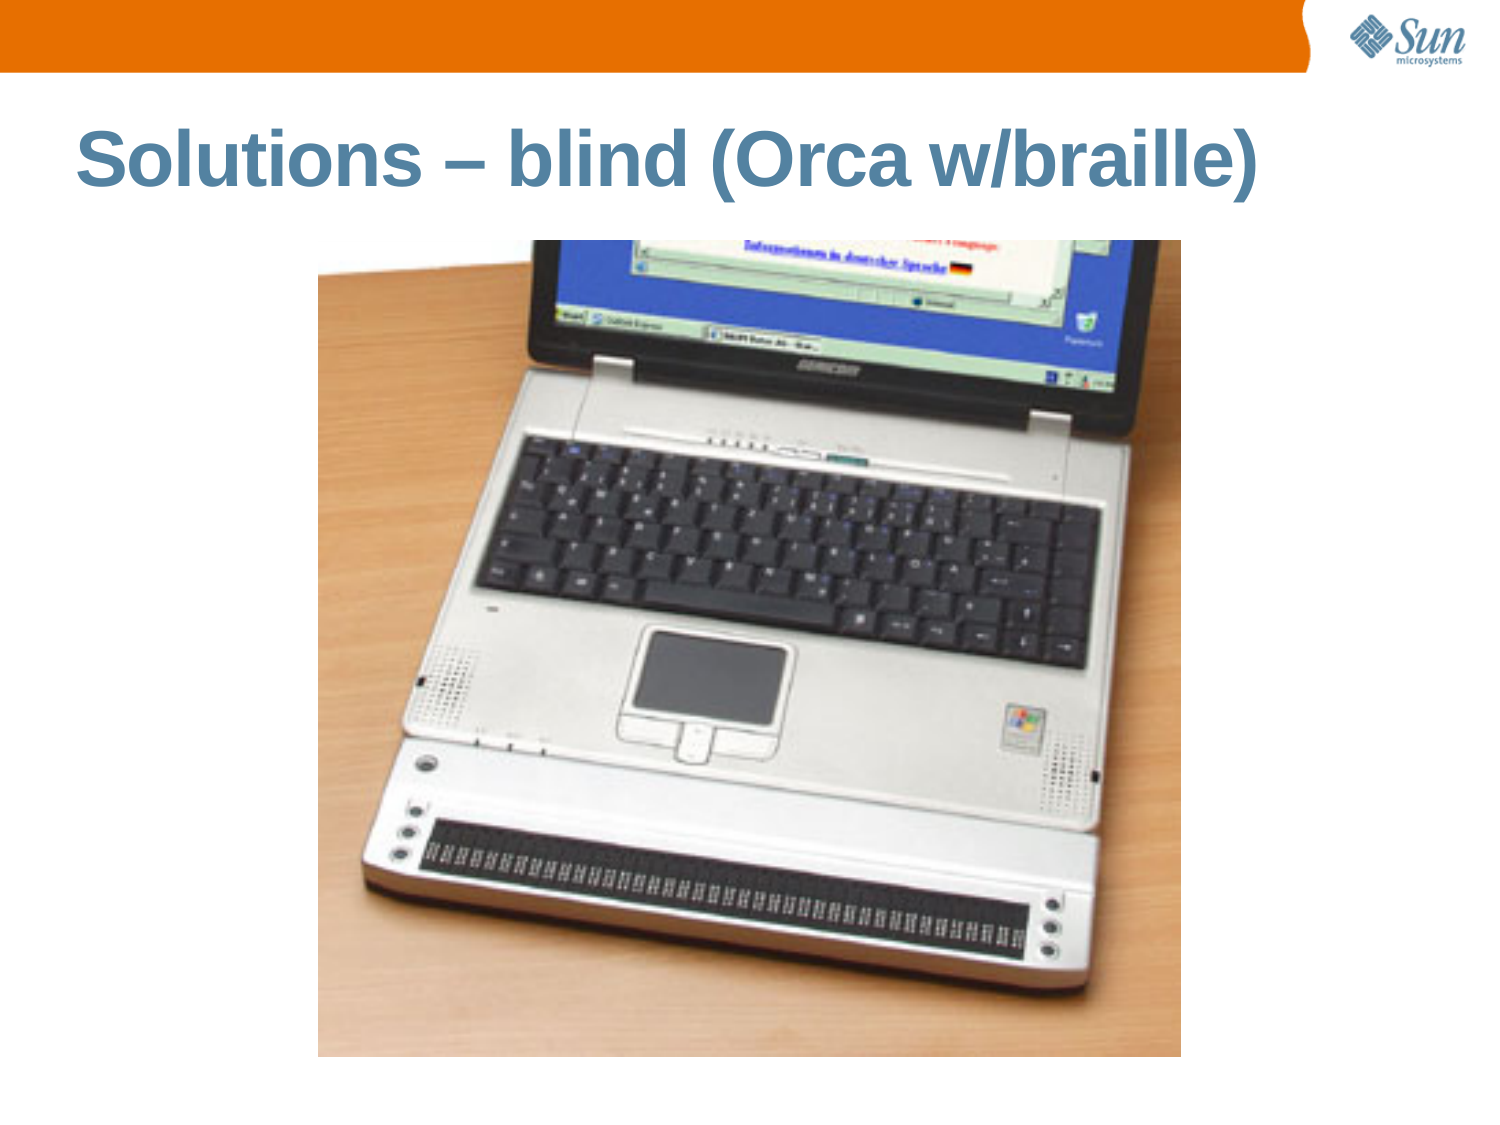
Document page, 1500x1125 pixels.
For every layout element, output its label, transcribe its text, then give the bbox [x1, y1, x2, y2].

title Solutions – blind (Orca w/braille) [75, 122, 1438, 228]
picture [318, 240, 1181, 1058]
picture [0, 0, 1500, 75]
